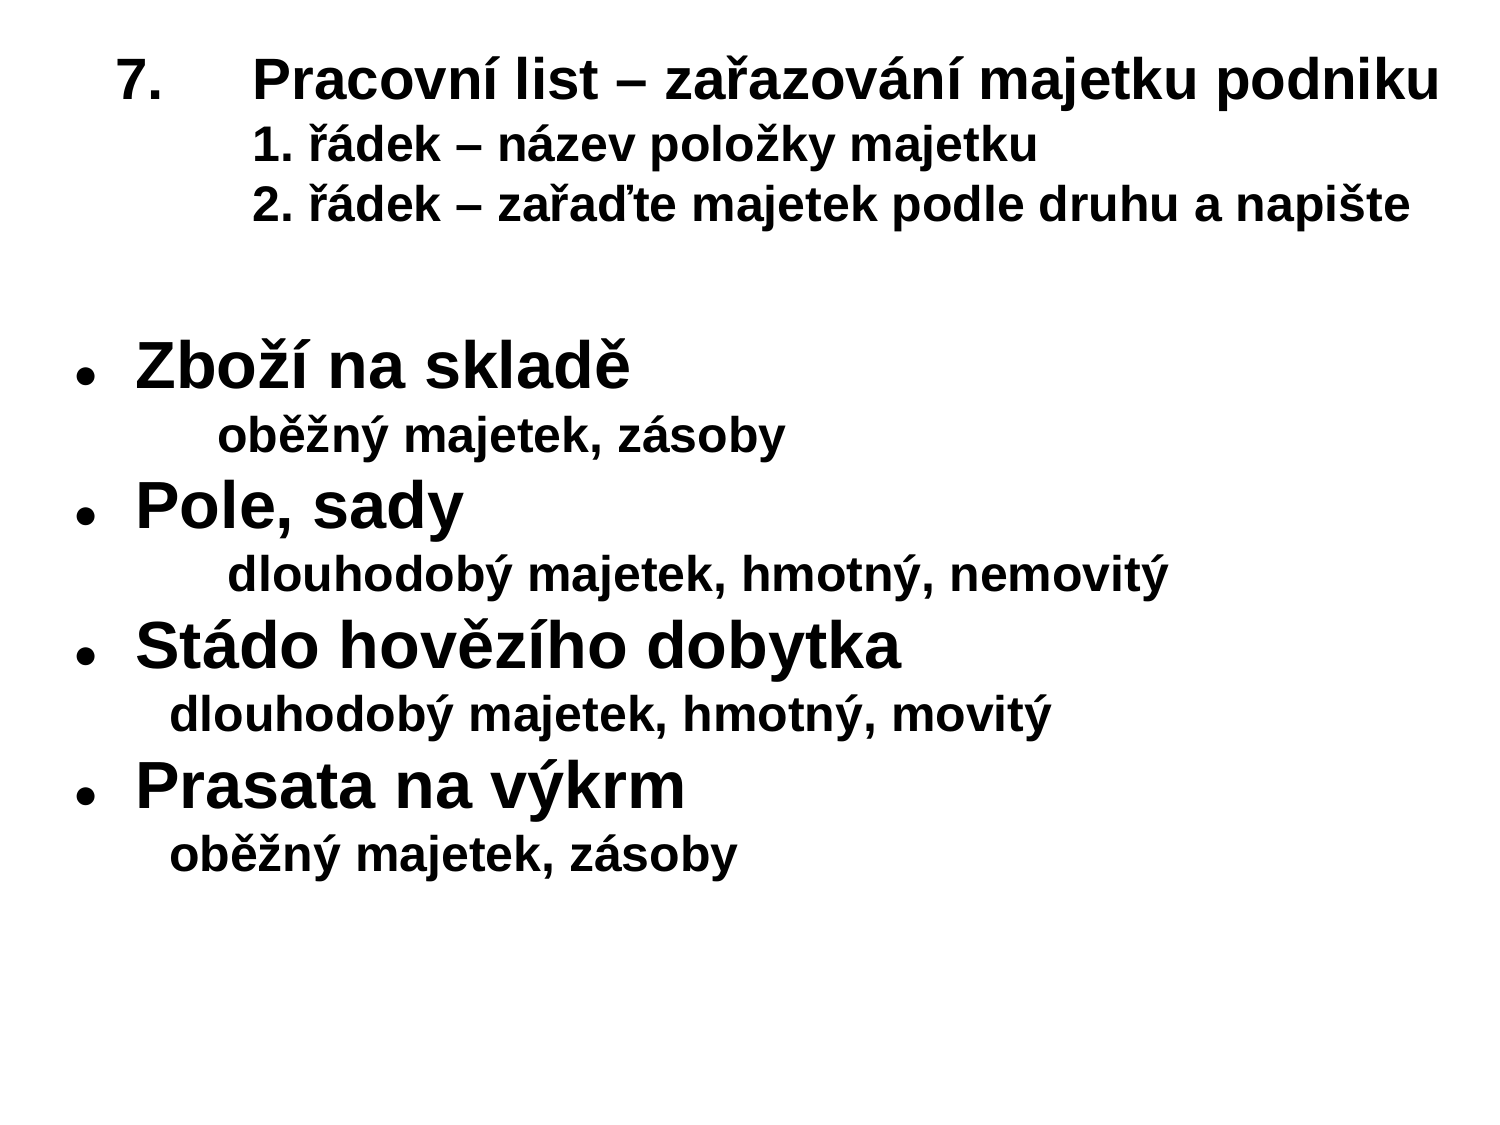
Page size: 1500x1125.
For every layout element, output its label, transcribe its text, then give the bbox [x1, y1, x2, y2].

text_box ● Zboží na skladě oběžný majetek, zásoby ● Pole, sady dlouhodobý majetek, hmotný, nemovitý ● Stádo hovězího dobytka dlouhodobý majetek, hmotný, movitý ● Prasata na výkrm oběžný majetek, zásoby [0, 314, 1500, 981]
title Pracovní list – zařazování majetku podniku 1. řádek – název položky majetku 2. řádek – zařaďte majetek podle druhu a napište [100, 33, 1500, 239]
